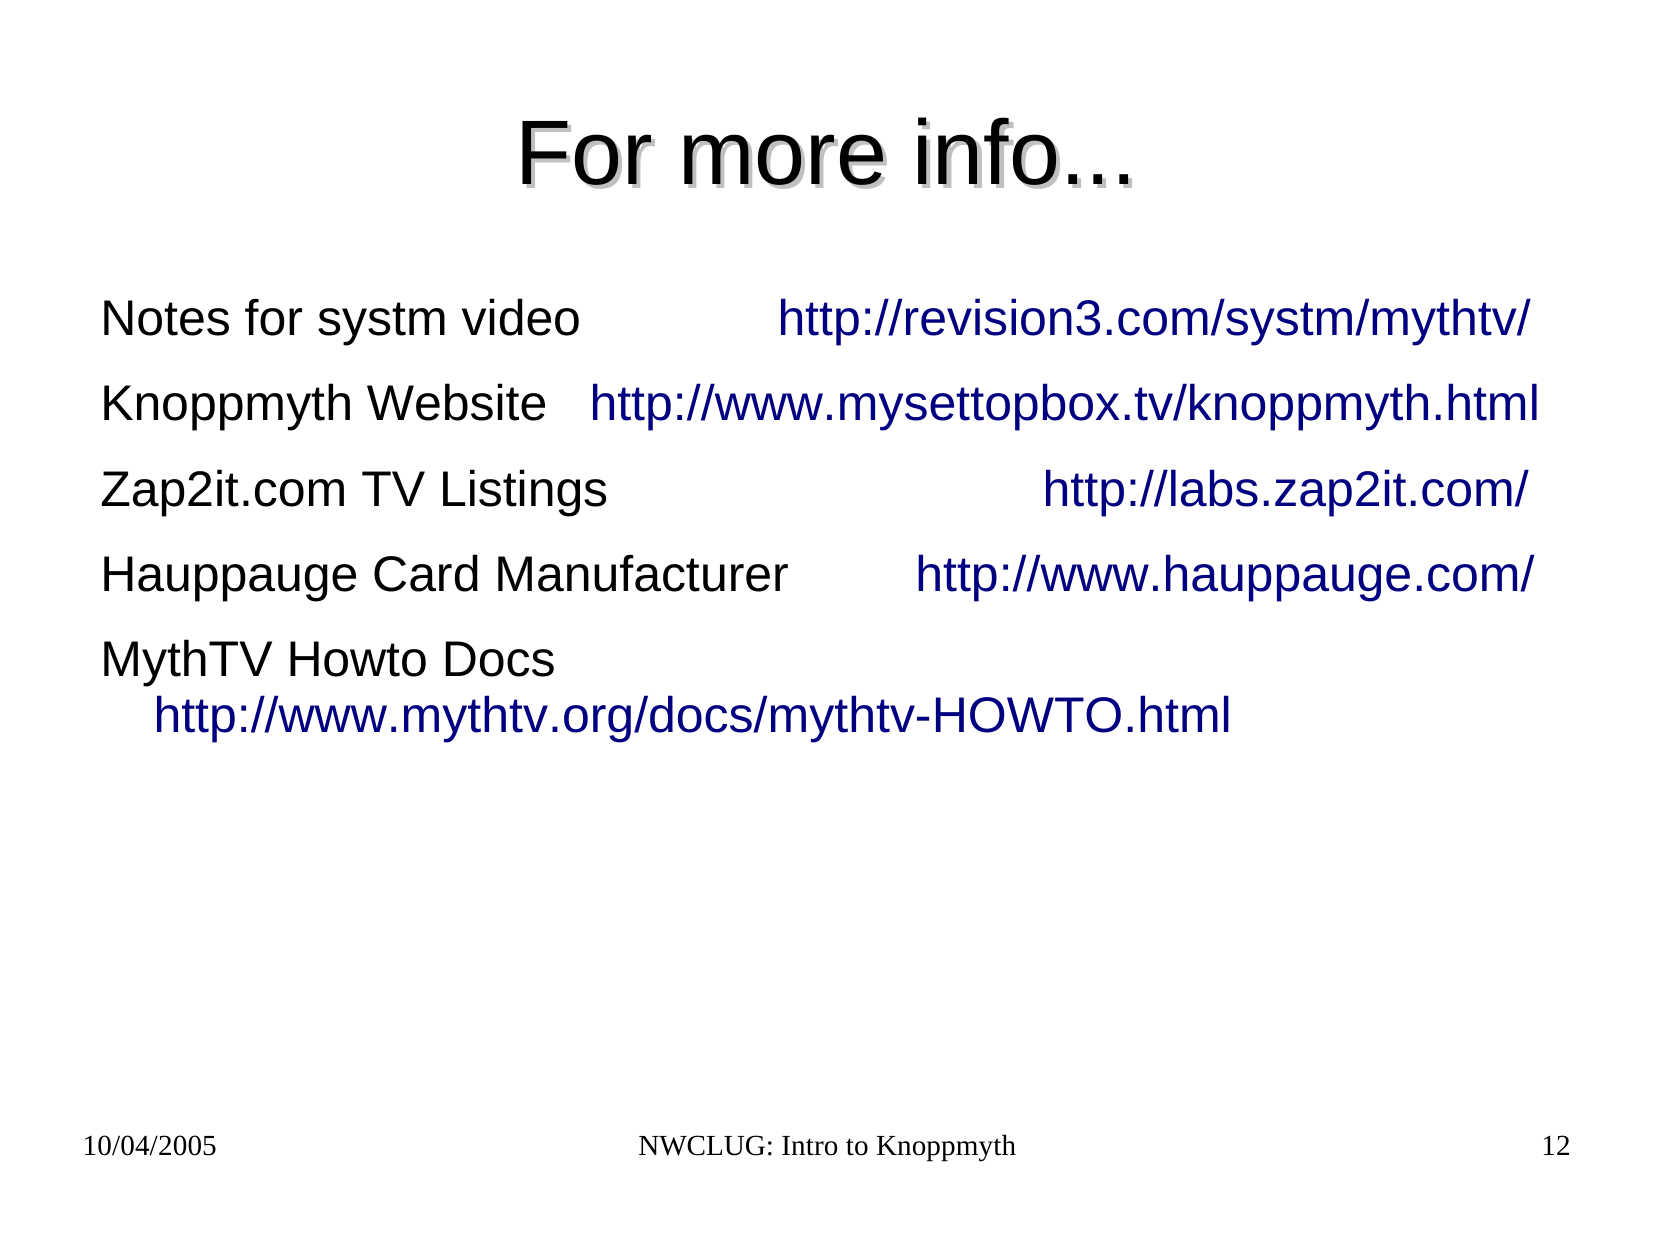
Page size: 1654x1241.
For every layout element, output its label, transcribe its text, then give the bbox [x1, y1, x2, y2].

list Notes for systm video http://revision3.com/systm/mythtv/ Knoppmyth Website http://www.mysettopbox.tv/knoppmyth.html Zap2it.com TV Listings http://labs.zap2it.com/ Hauppauge Card Manufacturer http://www.hauppauge.com/ MythTV Howto Docs http://www.mythtv.org/docs/mythtv-HOWTO.html [82, 290, 1576, 1109]
title For more info... [82, 49, 1571, 257]
